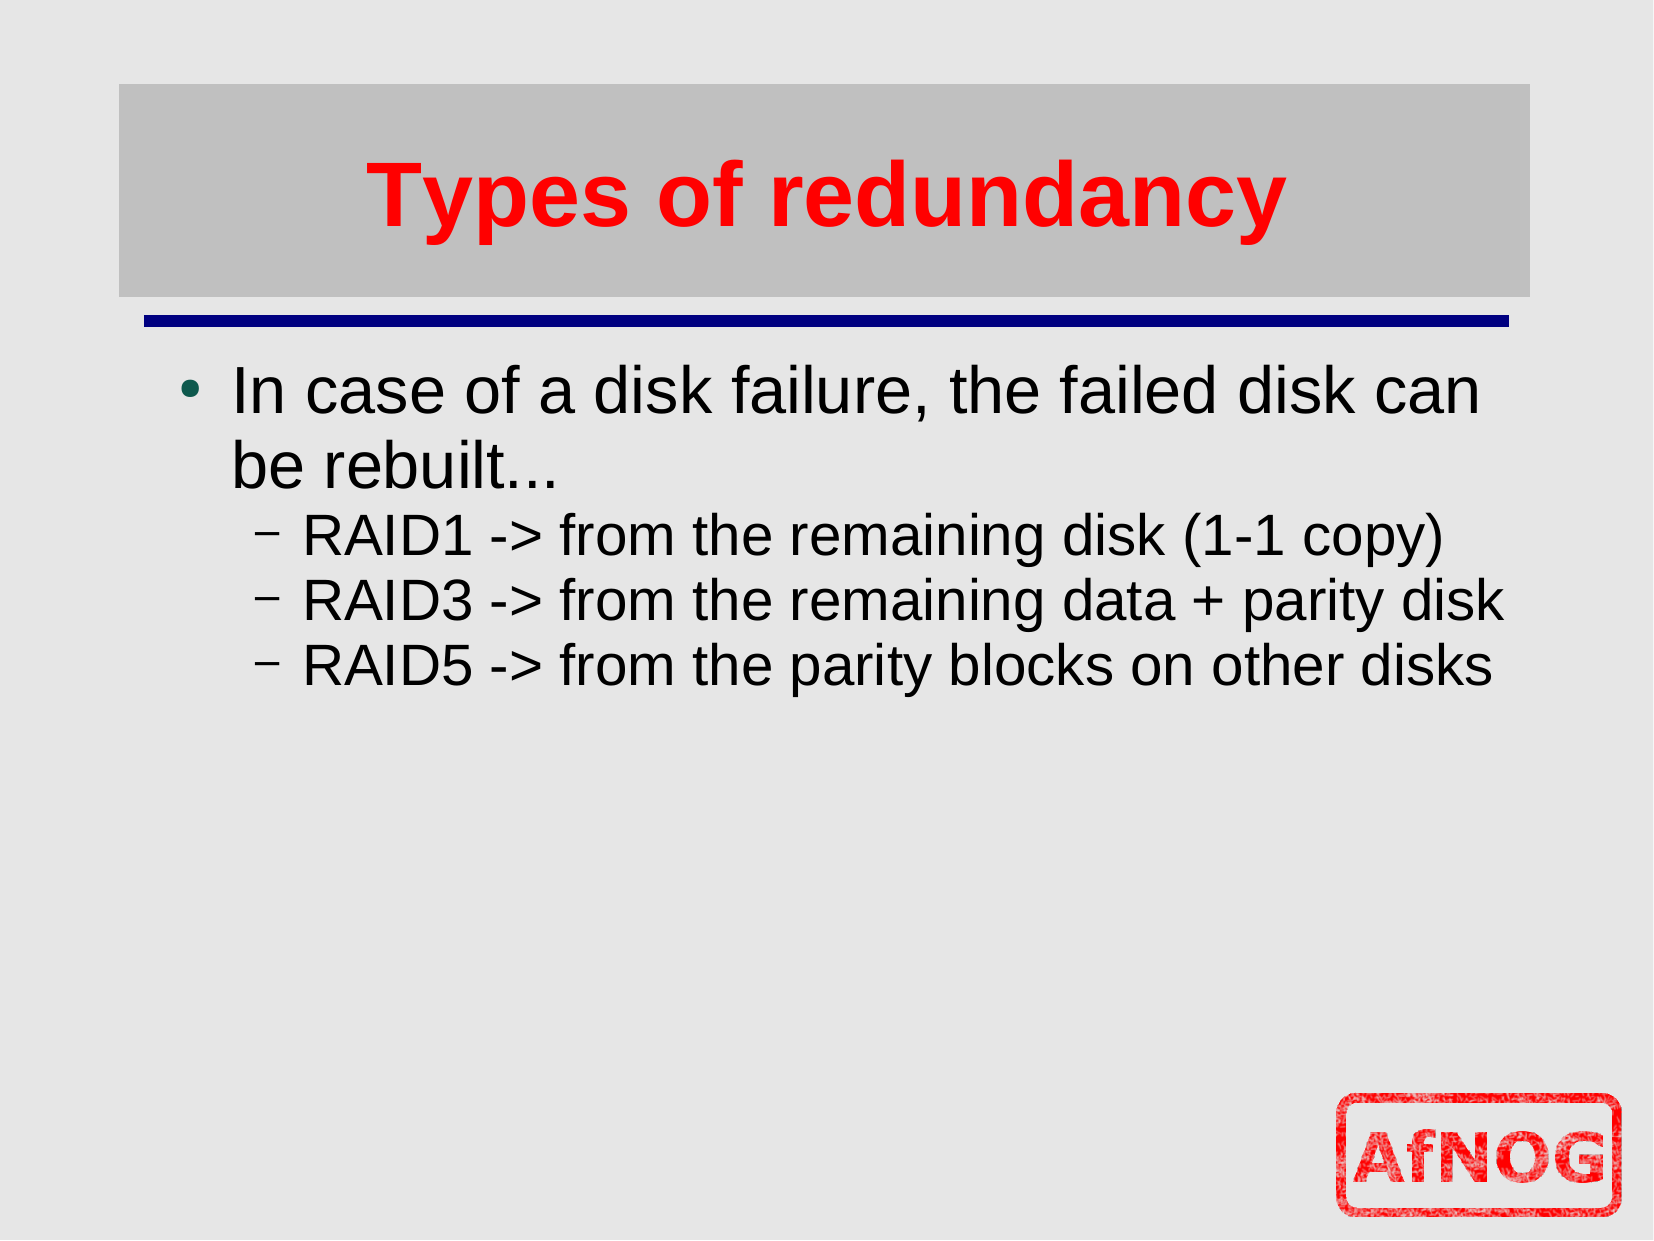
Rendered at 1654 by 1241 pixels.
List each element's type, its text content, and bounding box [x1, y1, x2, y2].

list In case of a disk failure, the failed disk can be rebuilt... RAID1 -> from the remaining disk (1-1 copy) RAID3 -> from the remaining data + parity disk RAID5 -> from the parity blocks on other disks [160, 353, 1573, 1135]
title Types of redundancy [121, 91, 1534, 299]
picture [1336, 1092, 1622, 1217]
